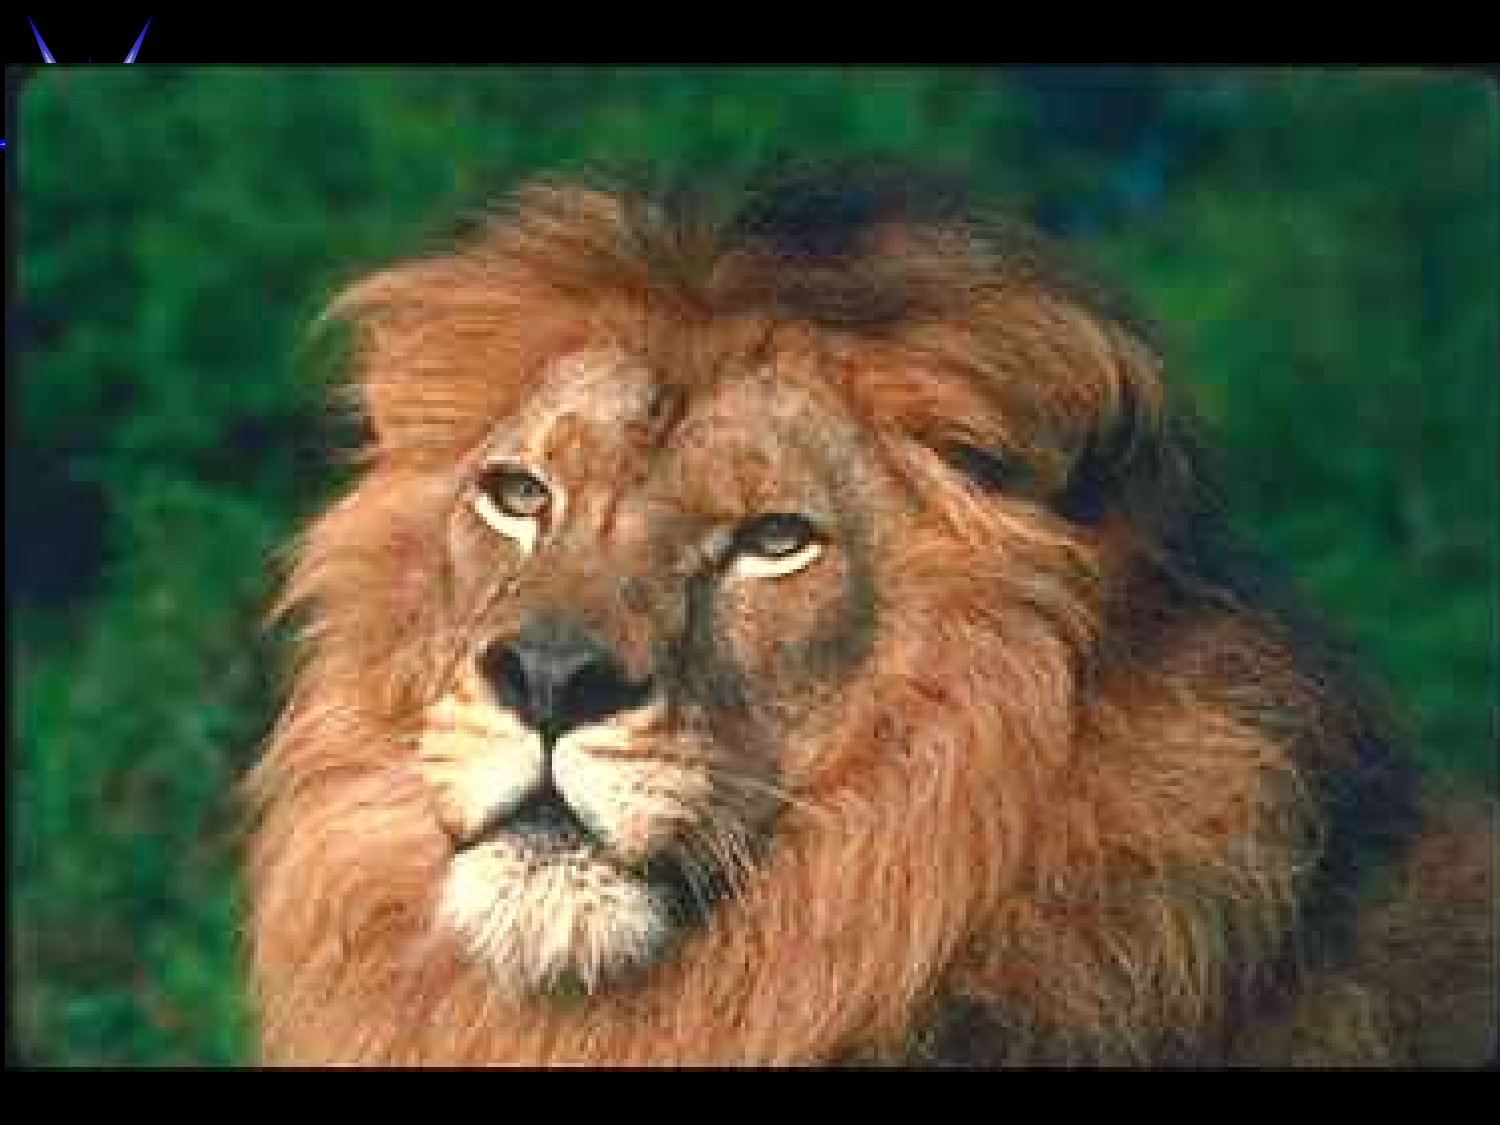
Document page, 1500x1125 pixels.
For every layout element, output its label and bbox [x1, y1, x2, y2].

picture [5, 63, 1500, 1072]
